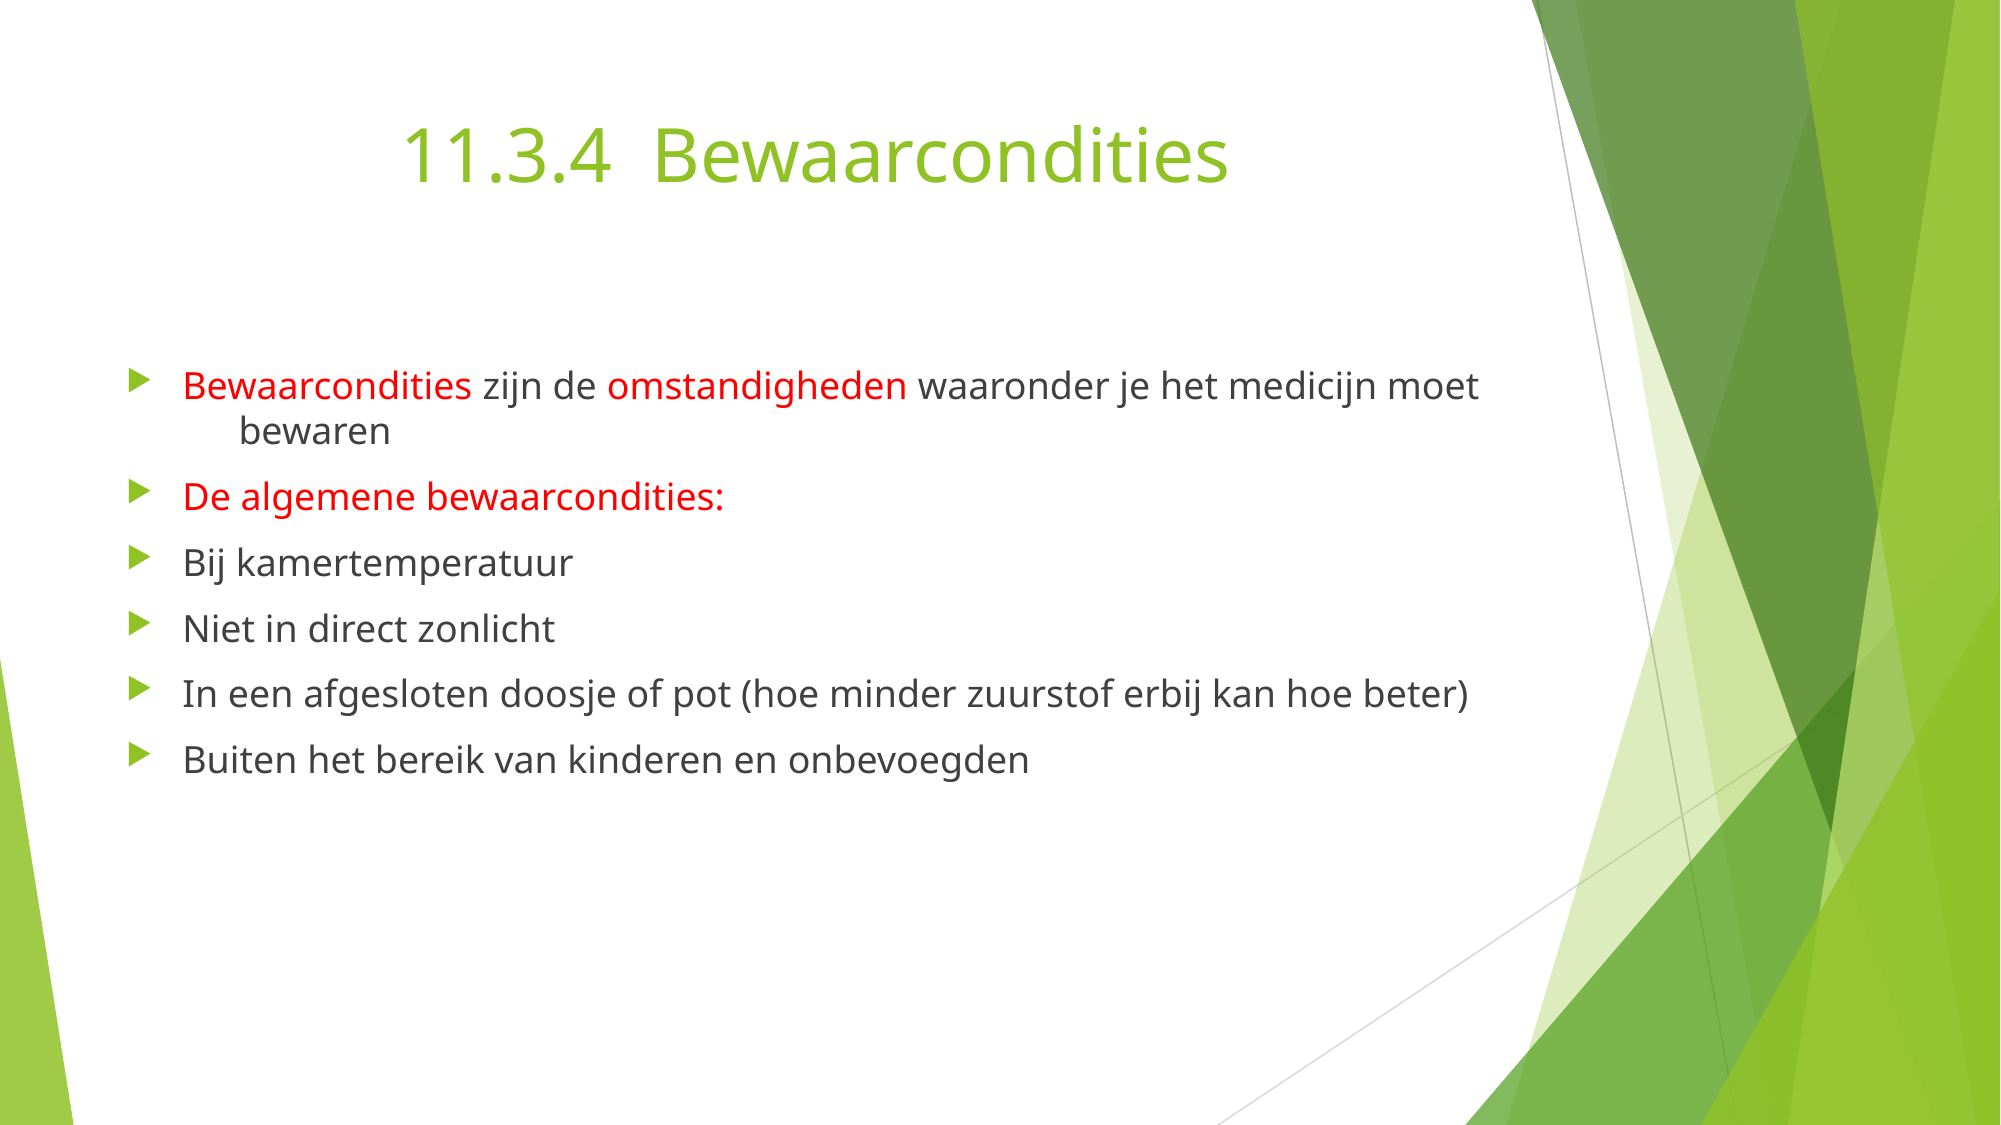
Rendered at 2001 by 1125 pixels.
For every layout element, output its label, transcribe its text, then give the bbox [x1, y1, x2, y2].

list Bewaarcondities zijn de omstandigheden waaronder je het medicijn moet bewaren De algemene bewaarcondities: Bij kamertemperatuur Niet in direct zonlicht In een afgesloten doosje of pot (hoe minder zuurstof erbij kan hoe beter) Buiten het bereik van kinderen en onbevoegden [111, 354, 1522, 992]
title 11.3.4 Bewaarcondities [111, 99, 1522, 317]
